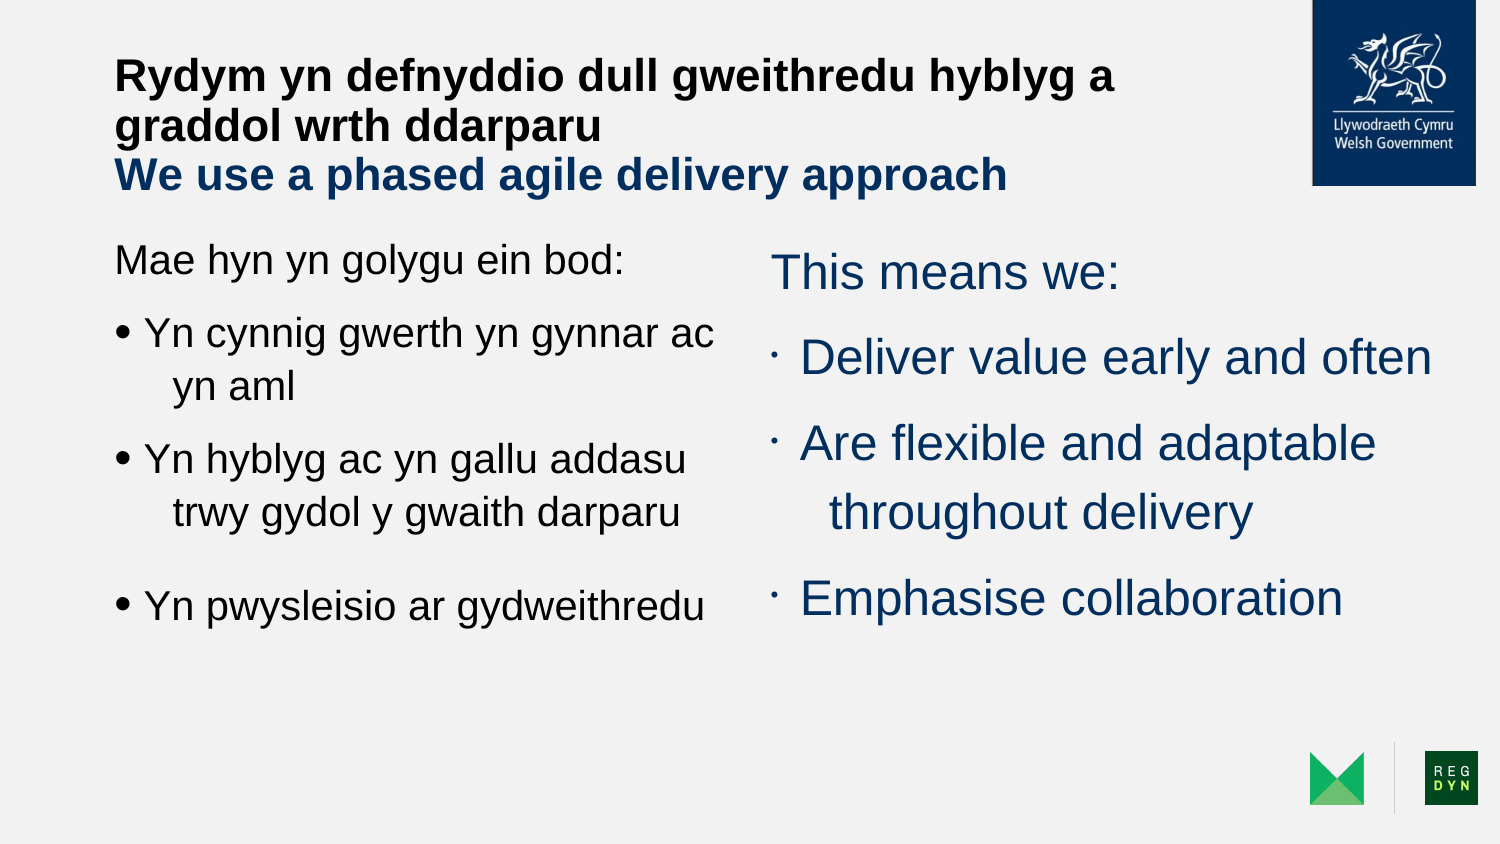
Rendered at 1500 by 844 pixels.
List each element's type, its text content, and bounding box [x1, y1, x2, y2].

list This means we: Deliver value early and often Are flexible and adaptable throughout delivery Emphasise collaboration [759, 224, 1459, 760]
picture [1425, 751, 1478, 805]
list Mae hyn yn golygu ein bod: Yn cynnig gwerth yn gynnar ac yn aml Yn hyblyg ac yn gallu addasu trwy gydol y gwaith darparu Yn pwysleisio ar gydweithredu [103, 224, 741, 760]
title Rydym yn defnyddio dull gweithredu hyblyg a graddol wrth ddarparu We use a phased agile delivery approach [103, 44, 1397, 209]
picture [1310, 760, 1364, 805]
